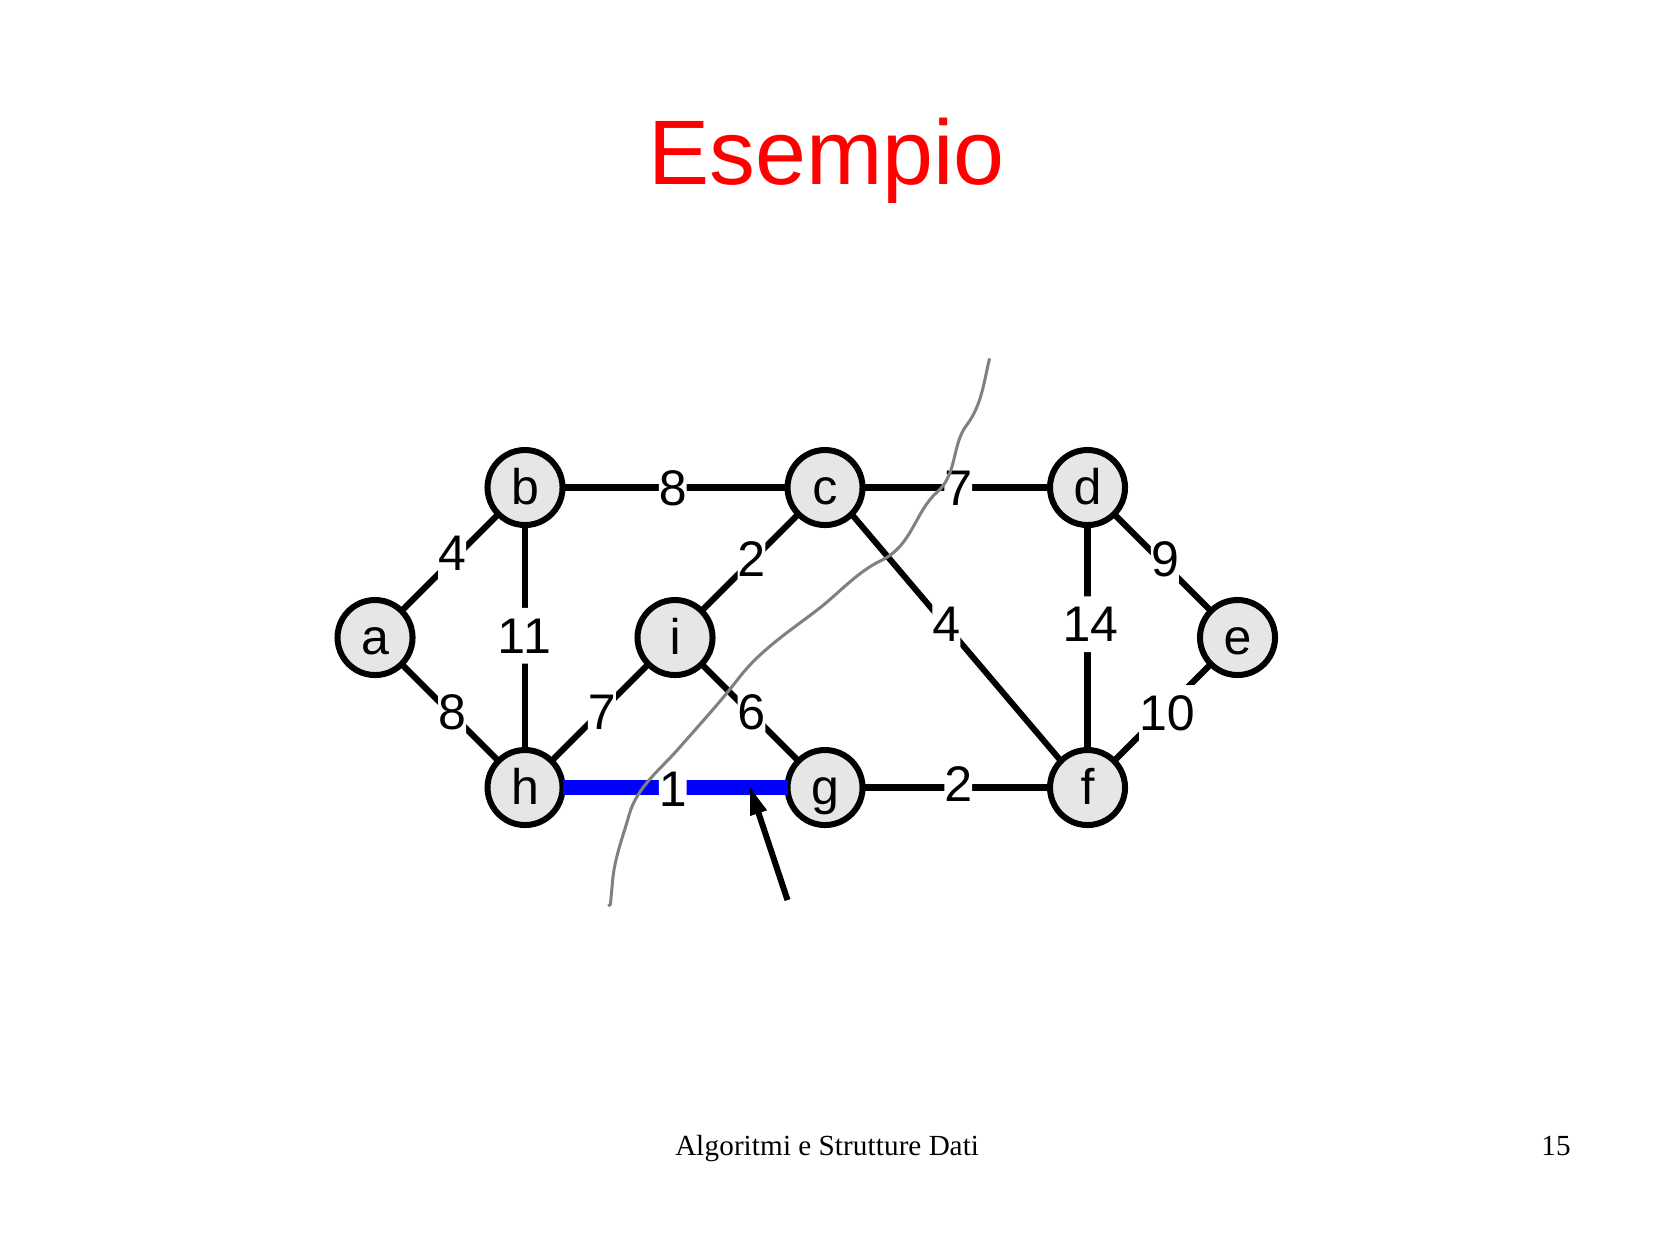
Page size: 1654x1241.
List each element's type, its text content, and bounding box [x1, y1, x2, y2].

text_box d [1050, 450, 1126, 525]
text_box 9 [1150, 531, 1179, 588]
text_box 6 [737, 684, 766, 741]
text_box a [337, 600, 413, 676]
title Esempio [82, 49, 1571, 257]
text_box 10 [1139, 685, 1195, 741]
text_box 4 [932, 596, 961, 653]
text_box g [788, 750, 863, 826]
text_box 2 [944, 756, 973, 812]
text_box 4 [438, 525, 467, 581]
text_box c [787, 450, 863, 526]
text_box 1 [658, 761, 687, 818]
text_box h [487, 750, 563, 826]
text_box 7 [944, 460, 973, 517]
text_box 7 [944, 460, 951, 479]
text_box e [1200, 600, 1276, 676]
text_box 2 [737, 531, 766, 588]
text_box f [1050, 750, 1126, 826]
text_box 8 [438, 684, 467, 741]
text_box b [487, 450, 563, 525]
text_box 8 [658, 460, 687, 516]
text_box 11 [497, 607, 557, 664]
text_box 14 [1062, 596, 1119, 653]
text_box i [637, 600, 713, 676]
text_box 7 [587, 684, 616, 741]
